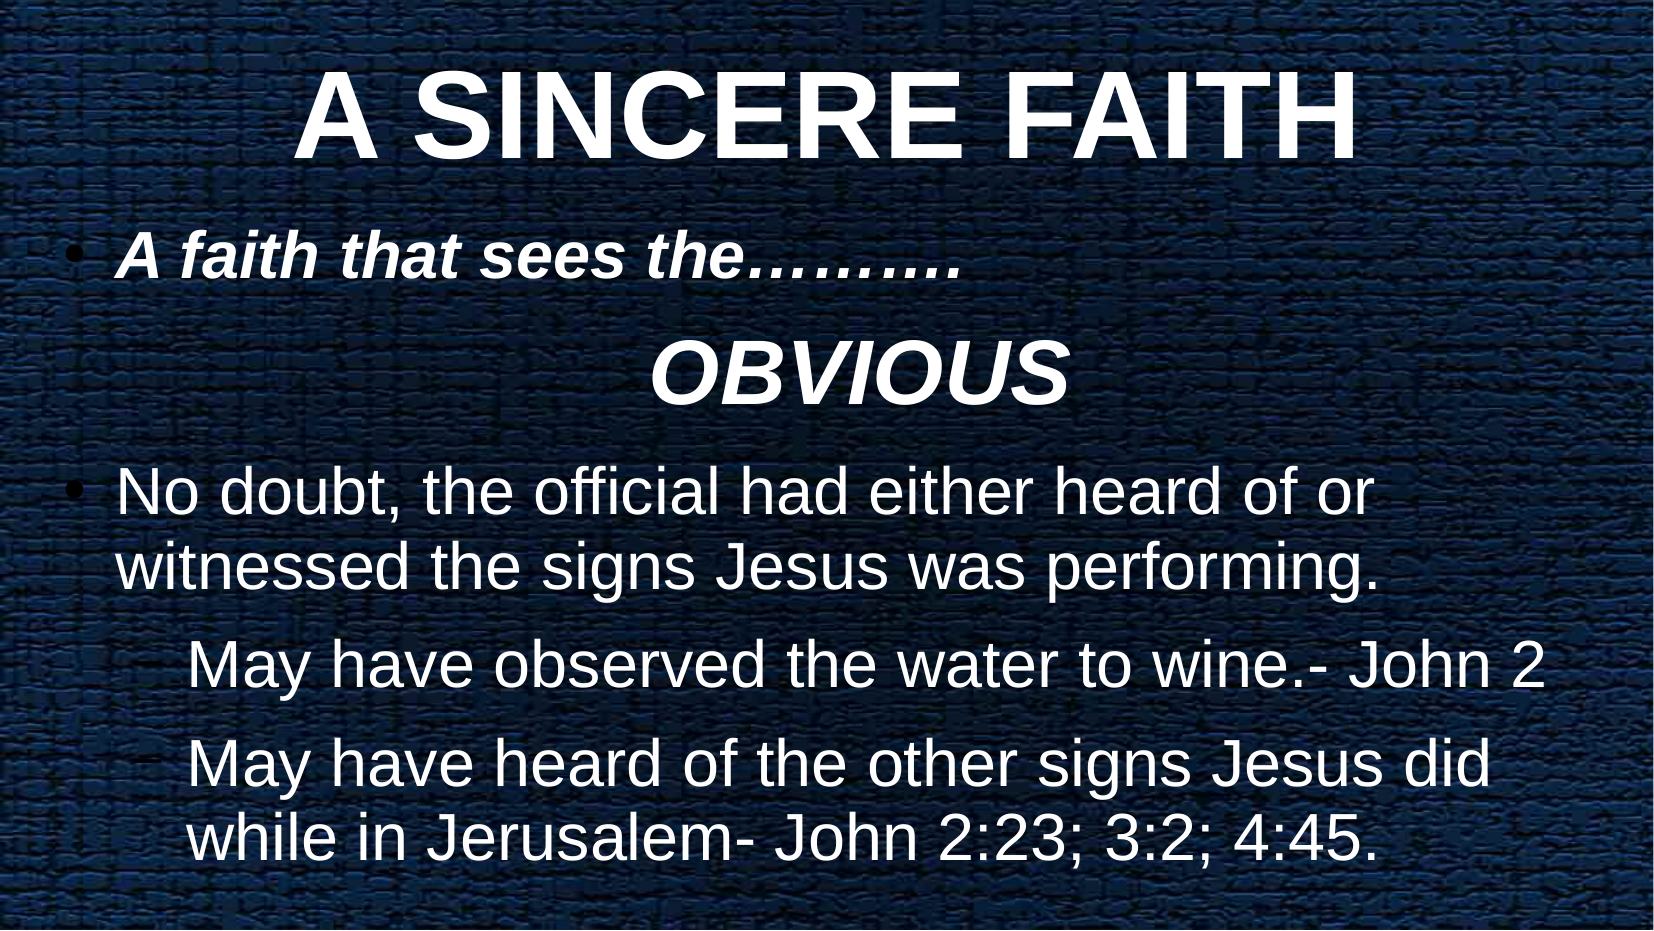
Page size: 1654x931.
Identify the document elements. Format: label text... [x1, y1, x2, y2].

picture [0, 0, 1654, 930]
title A SINCERE FAITH [82, 37, 1571, 193]
list A faith that sees the………. OBVIOUS No doubt, the official had either heard of or witnessed the signs Jesus was performing. May have observed the water to wine.- John 2 May have heard of the other signs Jesus did while in Jerusalem- John 2:23; 3:2; 4:45. [45, 217, 1606, 886]
